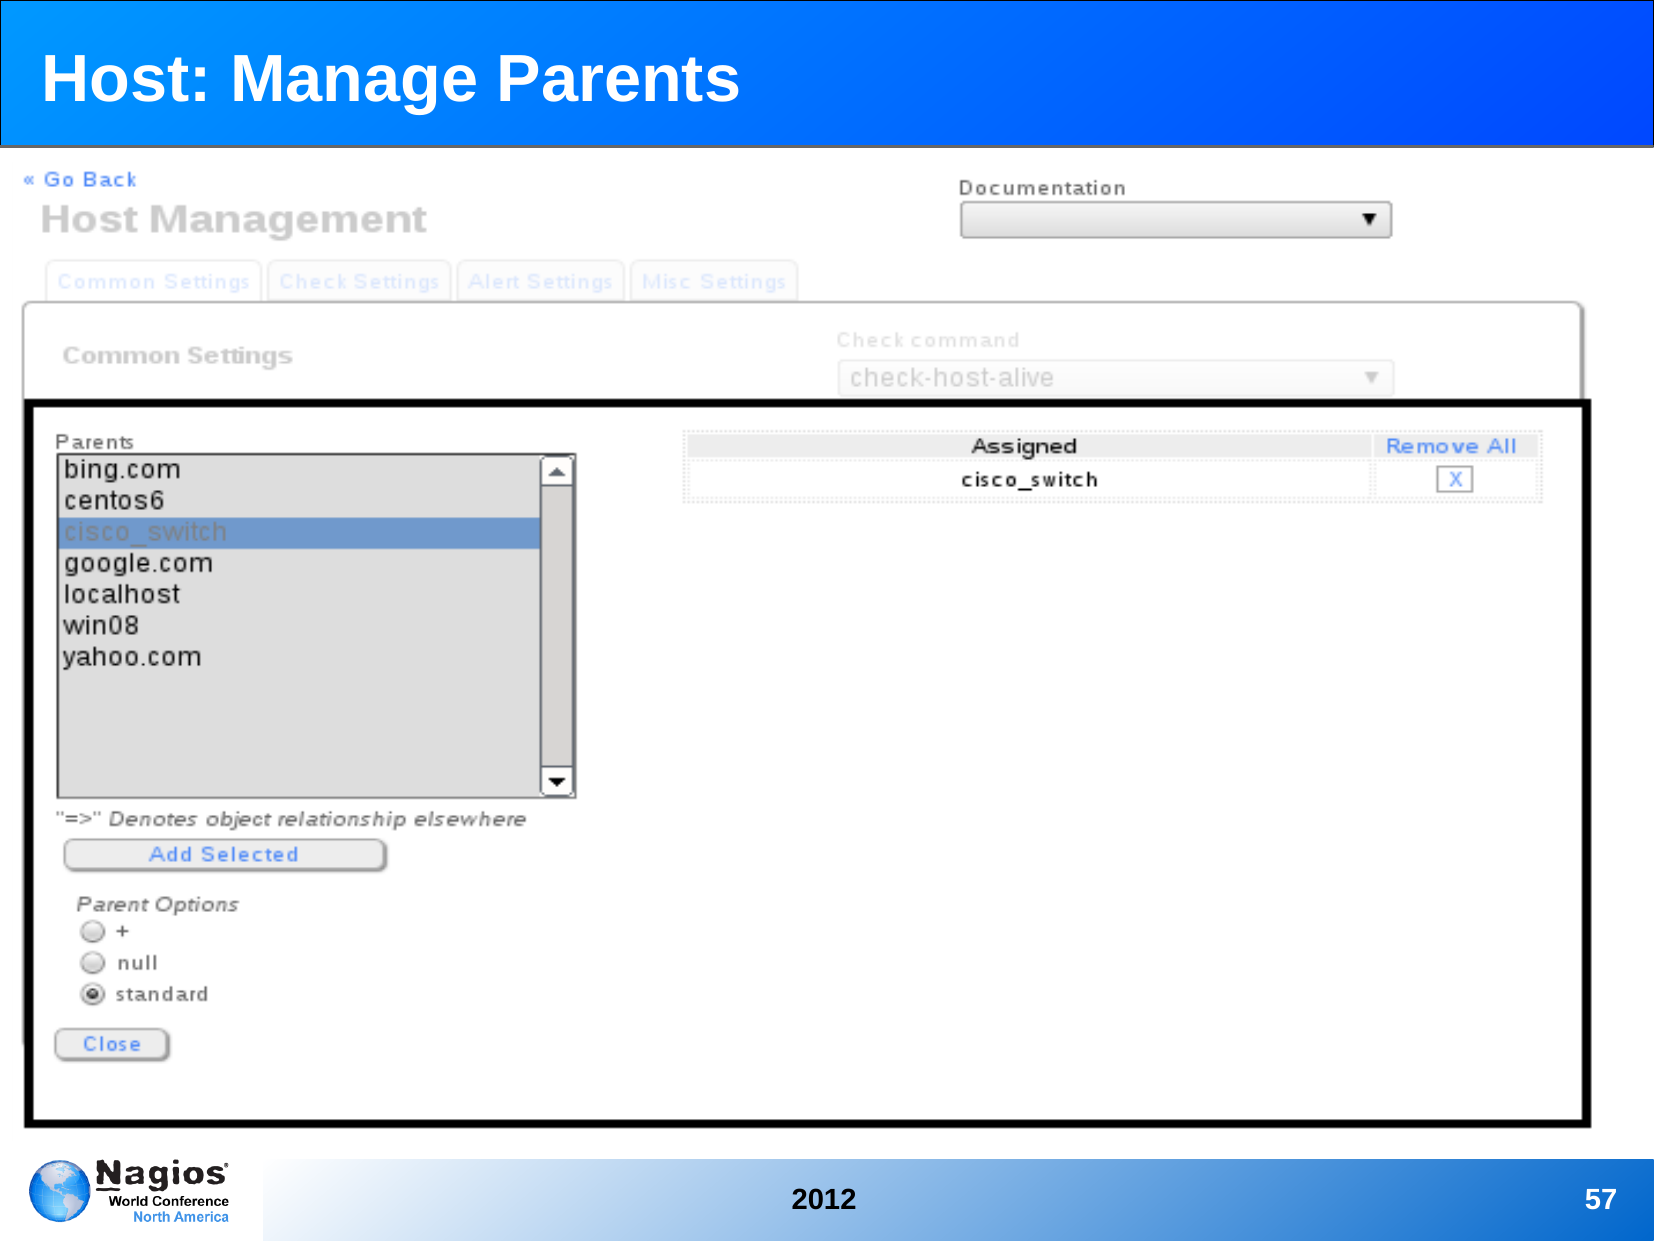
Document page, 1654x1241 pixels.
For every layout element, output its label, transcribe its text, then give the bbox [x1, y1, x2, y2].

picture [29, 1159, 229, 1235]
title Host: Manage Parents [41, 36, 1491, 120]
picture [11, 162, 1608, 1141]
